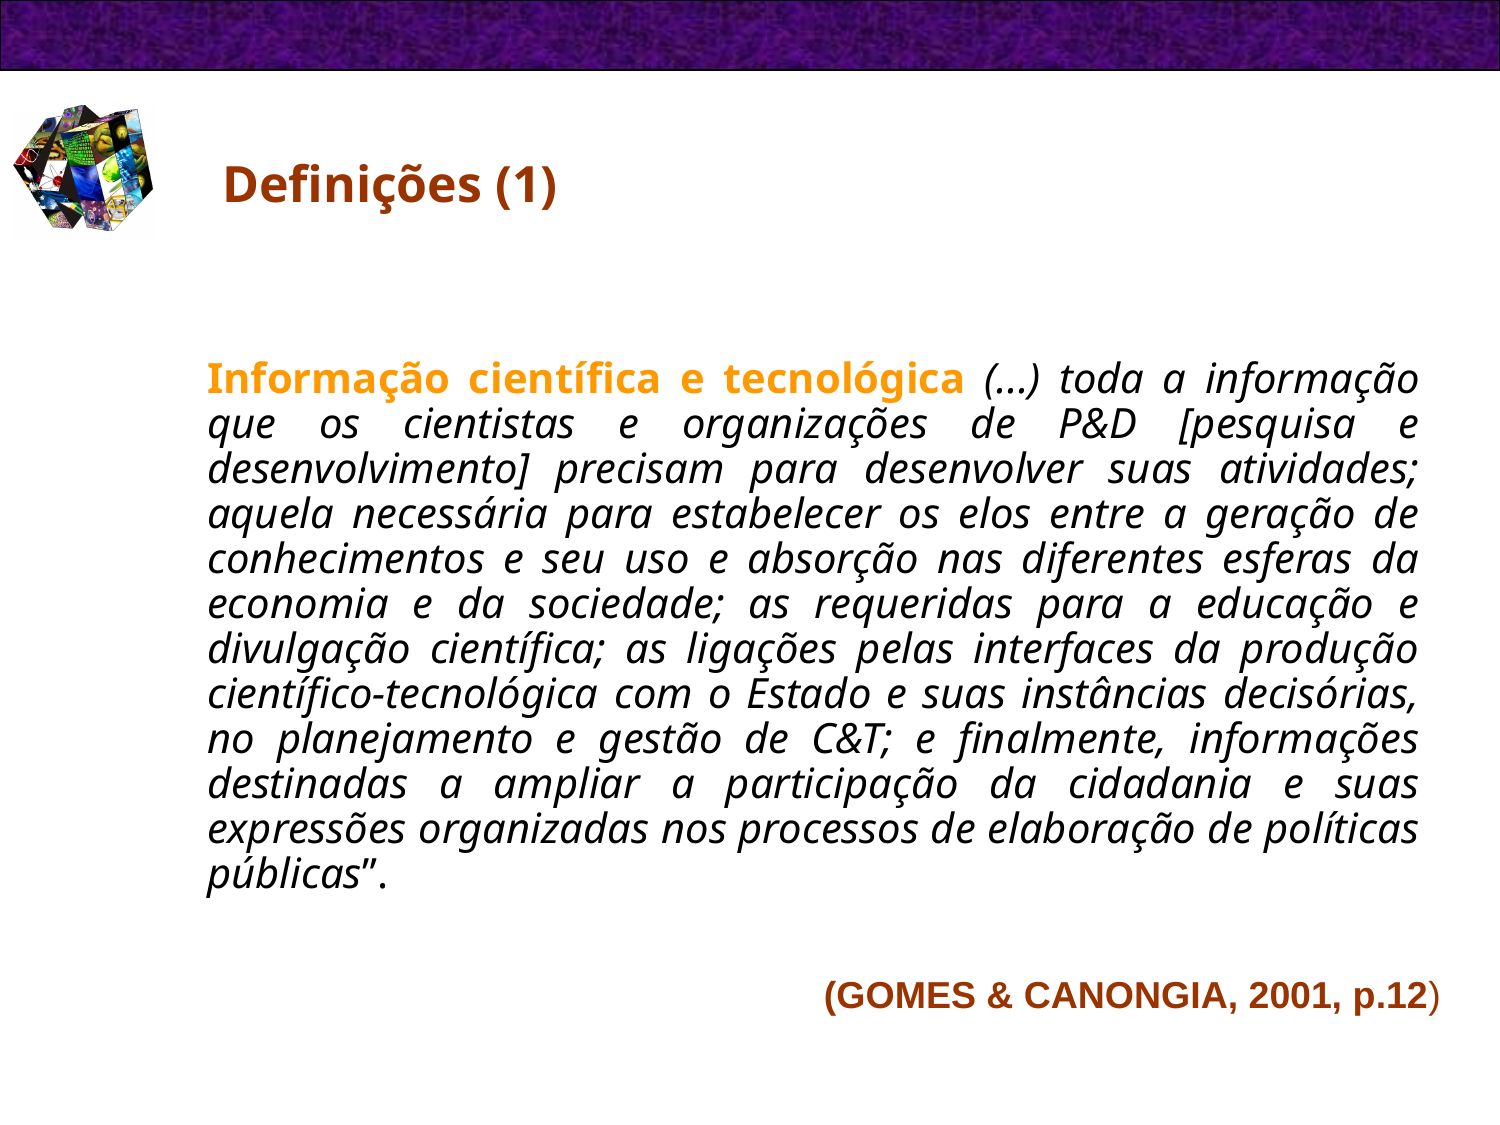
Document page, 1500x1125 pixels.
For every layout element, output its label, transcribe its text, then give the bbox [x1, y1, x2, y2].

subtitle Informação científica e tecnológica (...) toda a informação que os cientistas e organizações de P&D [pesquisa e desenvolvimento] precisam para desenvolver suas atividades; aquela necessária para estabelecer os elos entre a geração de conhecimentos e seu uso e absorção nas diferentes esferas da economia e da sociedade; as requeridas para a educação e divulgação científica; as ligações pelas interfaces da produção científico-tecnológica com o Estado e suas instâncias decisórias, no planejamento e gestão de C&T; e finalmente, informações destinadas a ampliar a participação da cidadania e suas expressões organizadas nos processos de elaboração de políticas públicas”. [135, 350, 1436, 1047]
text_box Definições (1) [207, 133, 822, 221]
picture [1, 1, 1499, 69]
text_box (GOMES & CANONGIA, 2001, p.12) [809, 964, 1456, 1024]
